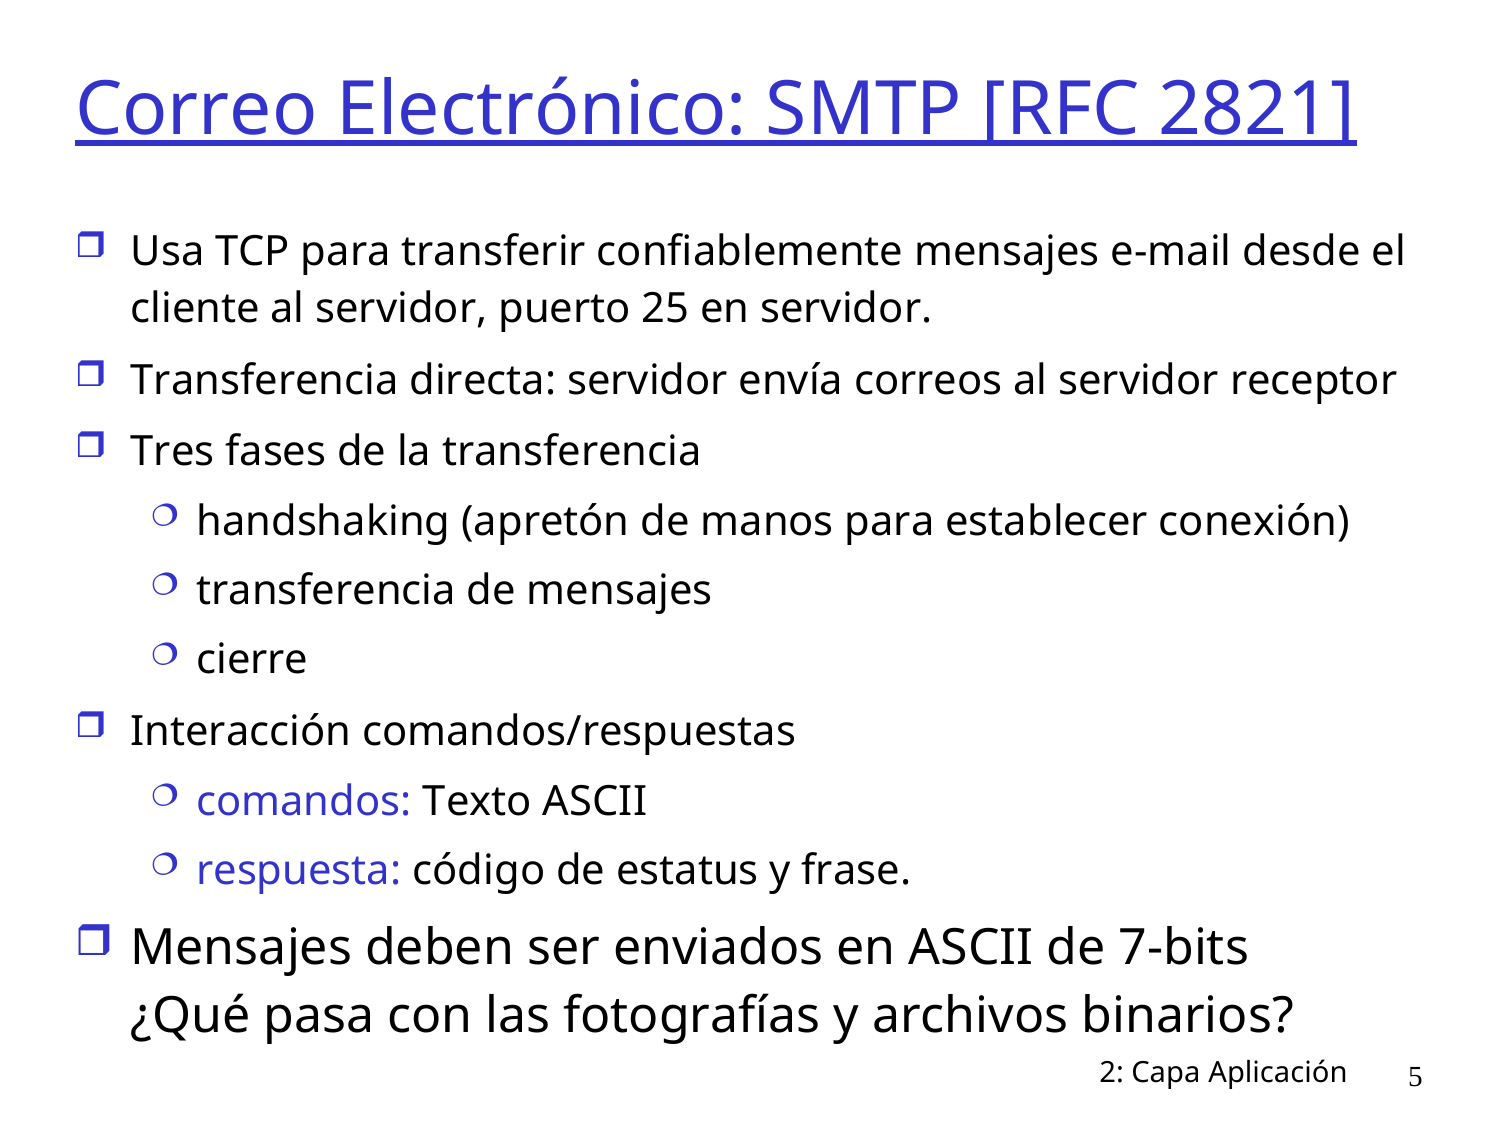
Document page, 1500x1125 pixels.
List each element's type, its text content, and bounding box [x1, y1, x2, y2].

list Usa TCP para transferir confiablemente mensajes e-mail desde el cliente al servidor, puerto 25 en servidor. Transferencia directa: servidor envía correos al servidor receptor Tres fases de la transferencia handshaking (apretón de manos para establecer conexión)‏ transferencia de mensajes cierre Interacción comandos/respuestas comandos: Texto ASCII respuesta: código de estatus y frase. Mensajes deben ser enviados en ASCII de 7-bits ¿Qué pasa con las fotografías y archivos binarios? [75, 220, 1426, 1040]
title Correo Electrónico: SMTP [RFC 2821] [75, 23, 1426, 188]
